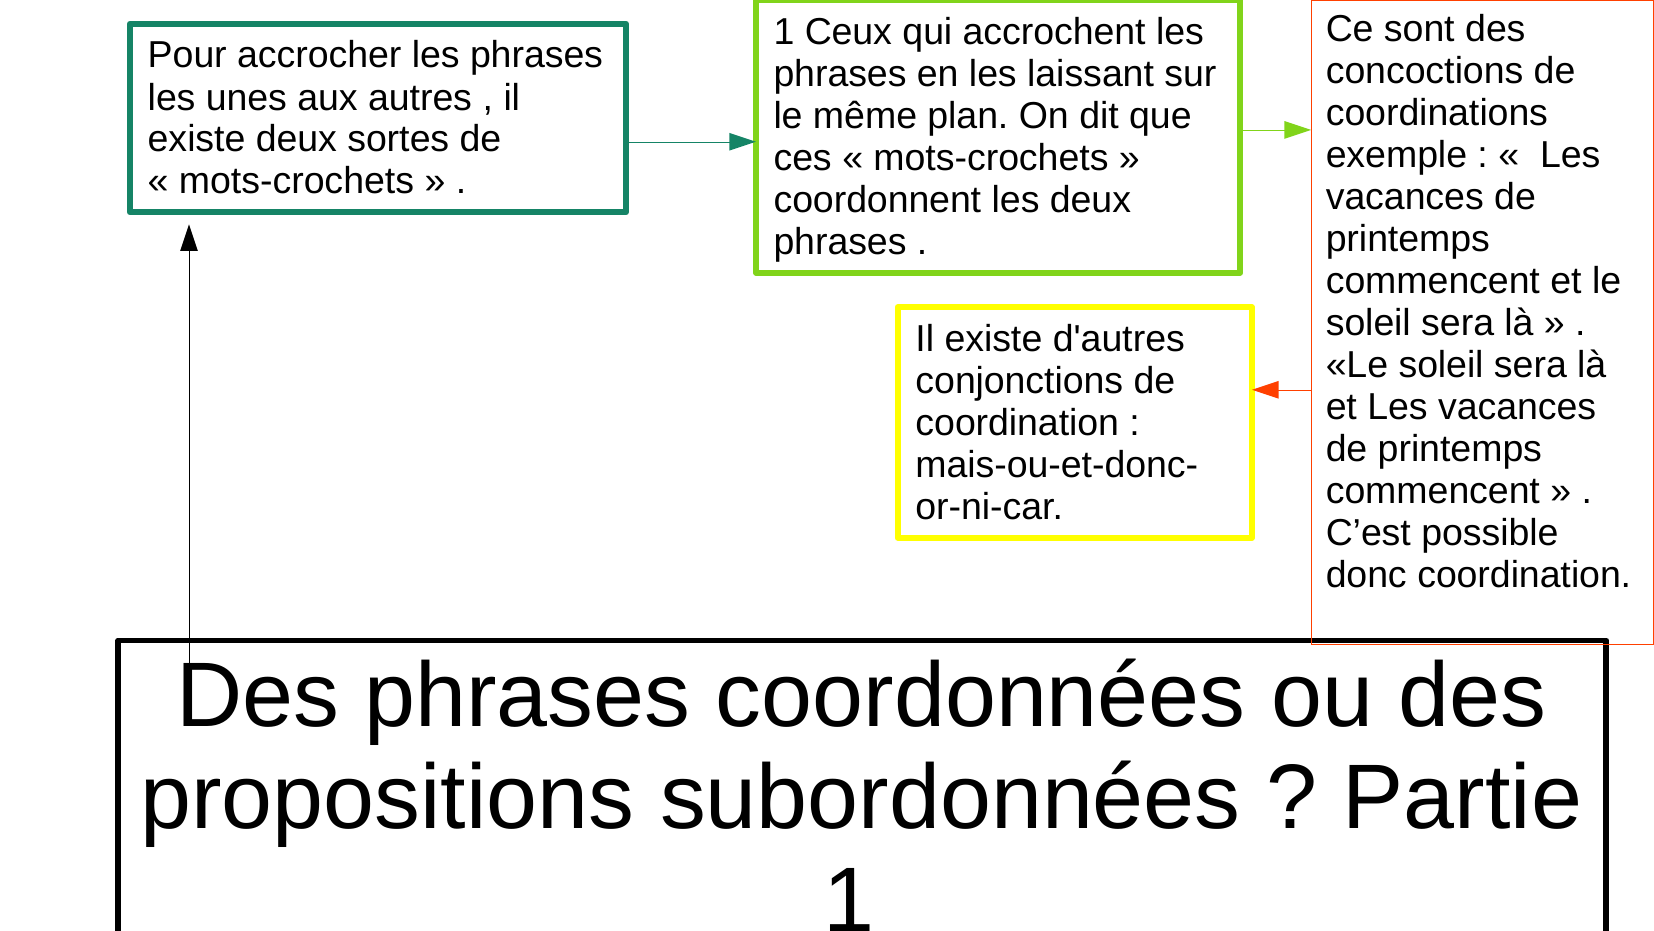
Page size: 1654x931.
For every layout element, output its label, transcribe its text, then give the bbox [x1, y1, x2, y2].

text_box 1 Ceux qui accrochent les phrases en les laissant sur le même plan. On dit que ces « mots-crochets » coordonnent les deux phrases . [755, 0, 1241, 273]
title Des phrases coordonnées ou des propositions subordonnées ? Partie 1 [118, 640, 1607, 931]
text_box Il existe d'autres conjonctions de coordination : mais-ou-et-donc-or-ni-car. [897, 307, 1252, 538]
text_box Pour accrocher les phrases les unes aux autres , il existe deux sortes de « mots-crochets » . [129, 23, 626, 213]
text_box Ce sont des concoctions de coordinations exemple : « Les vacances de printemps commencent et le soleil sera là » . «Le soleil sera là et Les vacances de printemps commencent » . C’est possible donc coordination. [1311, 0, 1654, 645]
